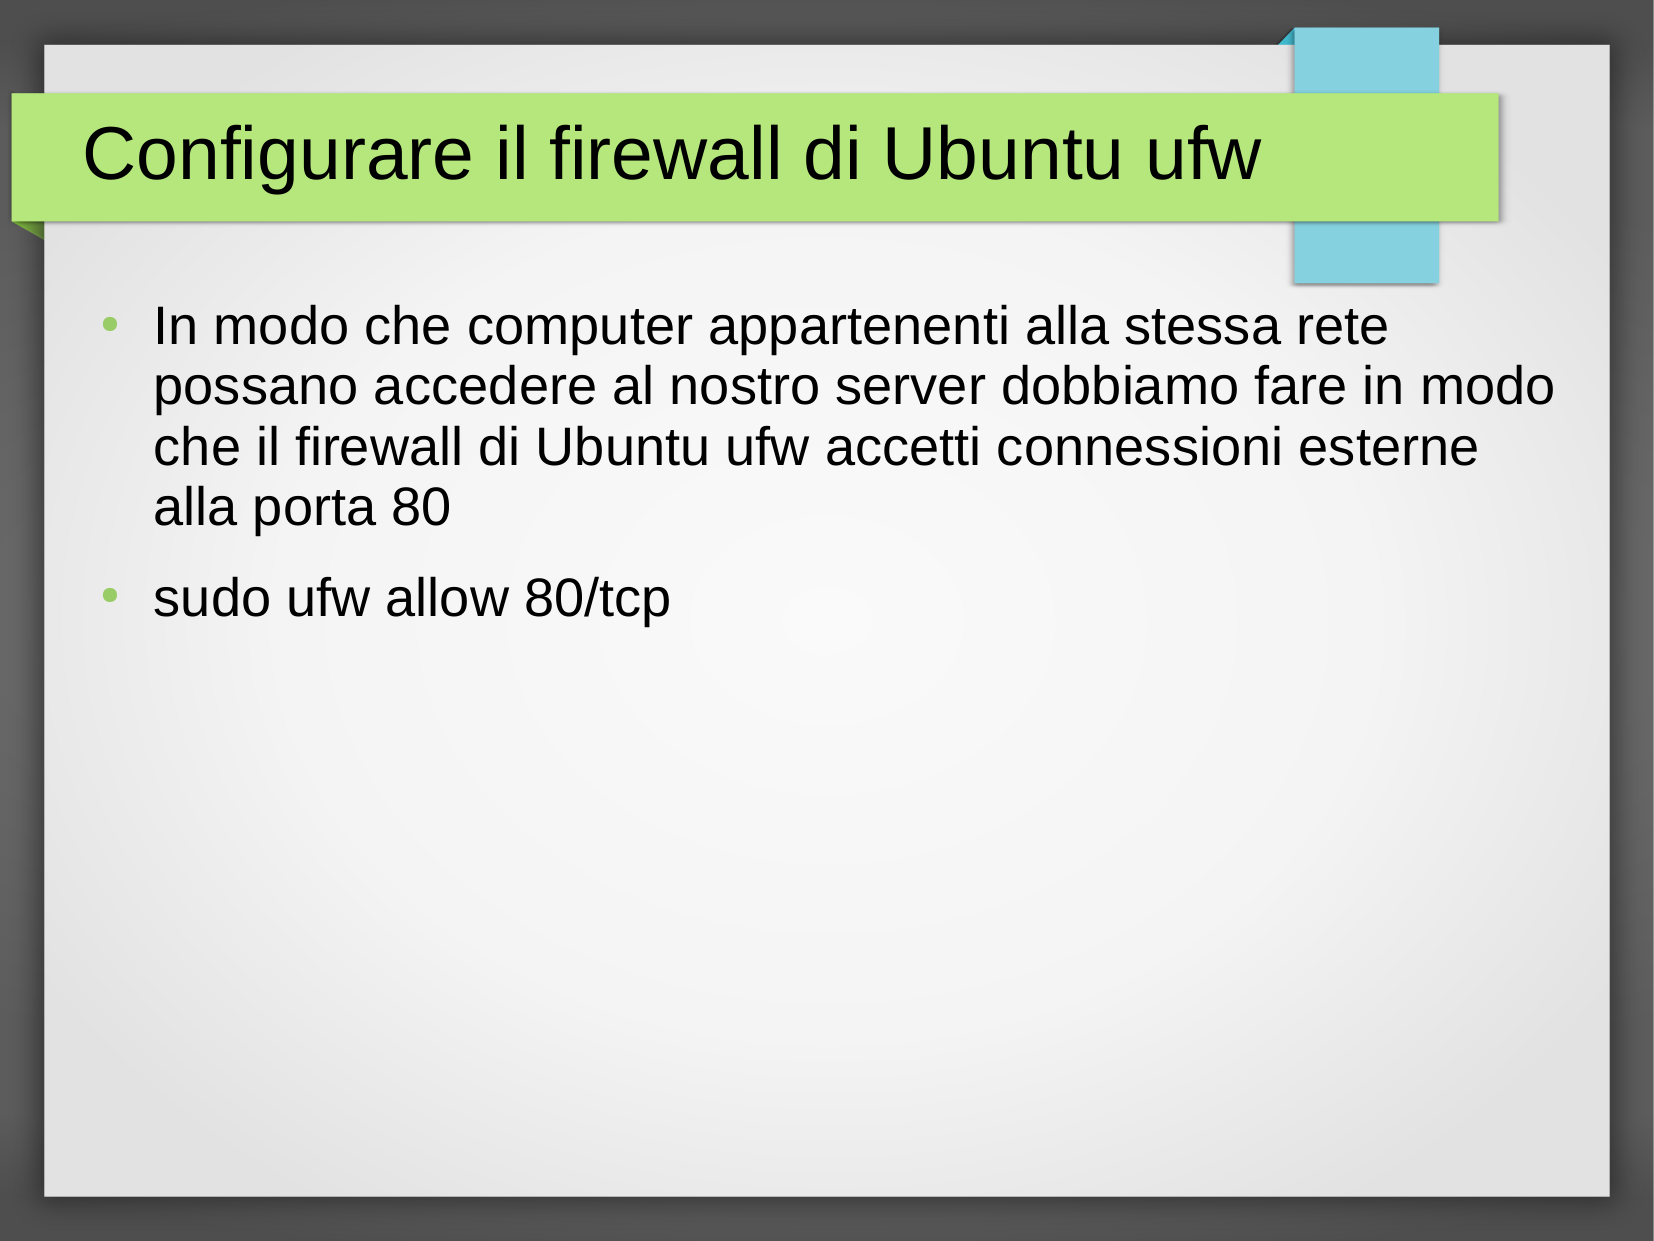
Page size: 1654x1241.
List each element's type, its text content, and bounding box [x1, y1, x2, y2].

picture [0, 0, 1654, 1241]
list In modo che computer appartenenti alla stessa rete possano accedere al nostro server dobbiamo fare in modo che il firewall di Ubuntu ufw accetti connessioni esterne alla porta 80 sudo ufw allow 80/tcp [82, 295, 1571, 1015]
title Configurare il firewall di Ubuntu ufw [82, 94, 1264, 213]
